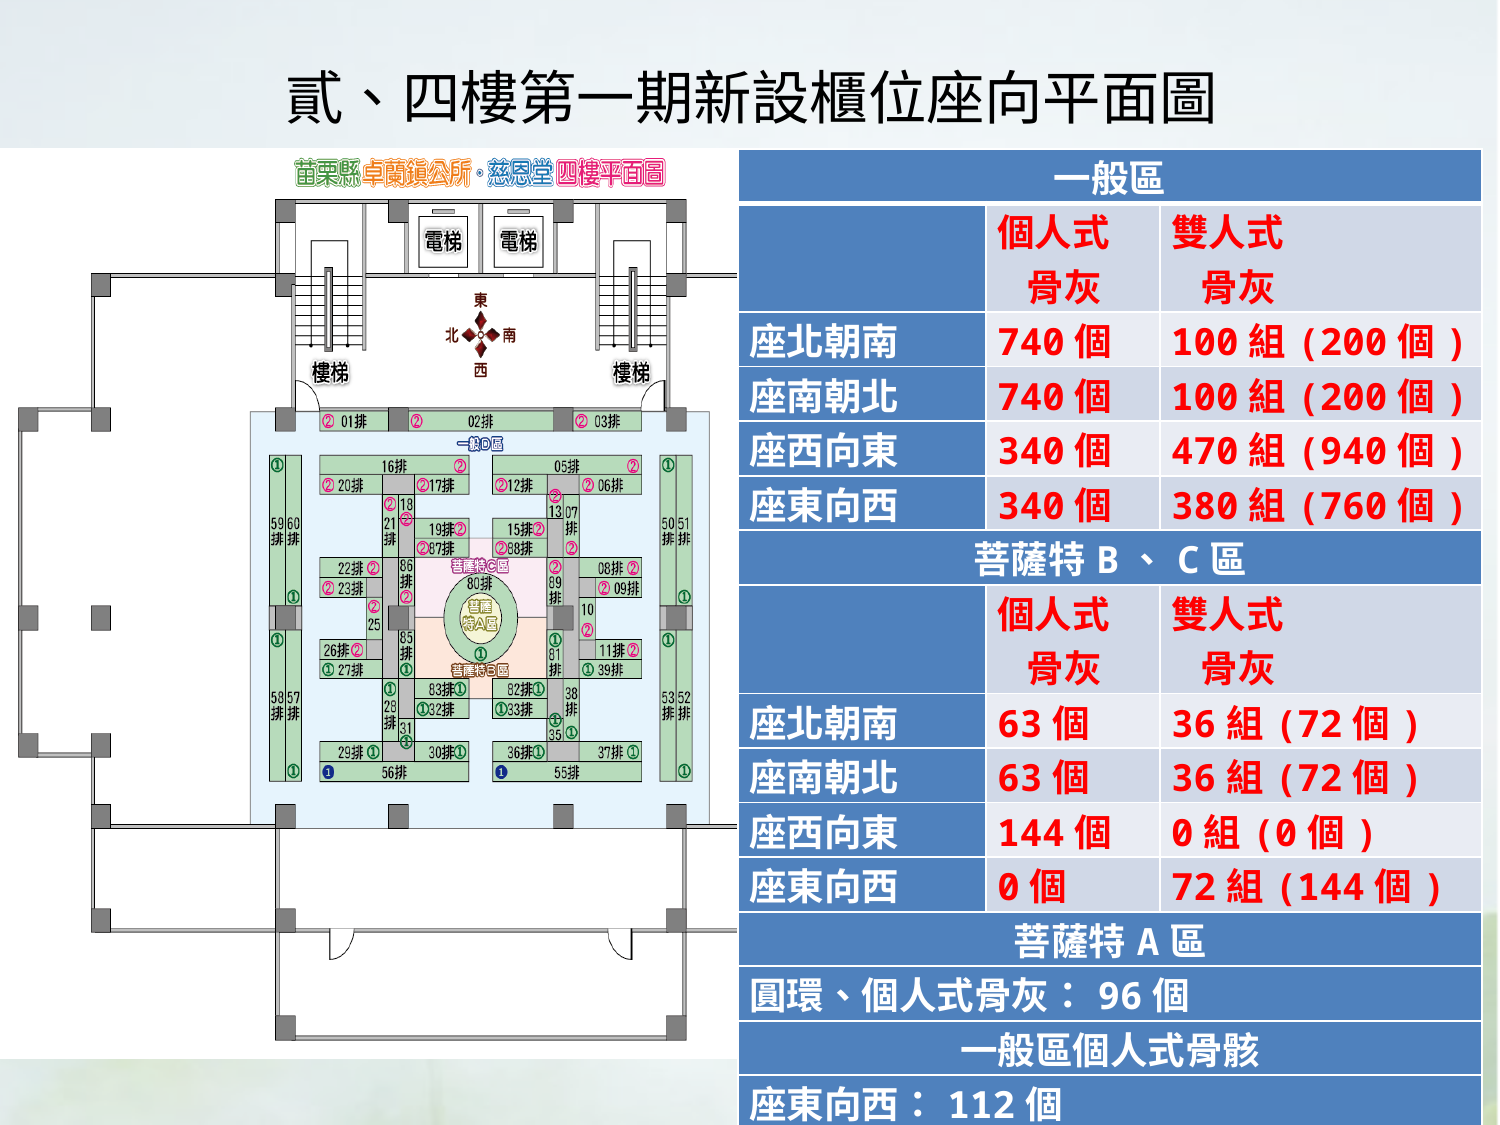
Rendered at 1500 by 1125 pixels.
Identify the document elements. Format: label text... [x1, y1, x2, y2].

picture [0, 148, 737, 1059]
table_cell 144個 [987, 803, 1159, 856]
table_cell [739, 586, 985, 693]
table_cell 72組(144個) [1161, 858, 1481, 911]
table_cell 36組(72個) [1161, 749, 1481, 802]
table_cell 個人式 骨灰 [987, 206, 1159, 311]
table_cell 座北朝南 [739, 694, 985, 747]
table_cell 座南朝北 [739, 749, 985, 802]
table_cell 個人式 骨灰 [987, 586, 1159, 693]
table_cell 座東向西 [739, 477, 985, 529]
table_cell 菩薩特B、C區 [739, 531, 1481, 584]
table_cell 0組(0個) [1161, 803, 1481, 856]
table_cell 座南朝北 [739, 367, 985, 420]
table_cell 63個 [987, 749, 1159, 802]
table_cell 740個 [987, 313, 1159, 366]
table_cell 36組(72個) [1161, 694, 1481, 747]
table_cell [739, 206, 985, 311]
table_cell 340個 [987, 477, 1159, 529]
table_cell 座西向東 [739, 422, 985, 475]
table_cell 0個 [987, 858, 1159, 911]
table_cell 100組(200個) [1161, 313, 1481, 366]
table_cell 座西向東 [739, 803, 985, 856]
table_cell 雙人式 骨灰 [1161, 206, 1481, 311]
table_cell 一般區個人式骨骸 [739, 1022, 1481, 1074]
table_header 一般區 [739, 150, 1481, 201]
table_cell 380組(760個) [1161, 477, 1481, 529]
table_cell 雙人式 骨灰 [1161, 586, 1481, 693]
table_cell 740個 [987, 367, 1159, 420]
table_cell 座北朝南 [739, 313, 985, 366]
table_cell 菩薩特A區 [739, 913, 1481, 965]
table_cell 100組(200個) [1161, 367, 1481, 420]
title 貳、四樓第一期新設櫃位座向平面圖 [76, 30, 1427, 148]
table_cell 63個 [987, 694, 1159, 747]
table_cell 座東向西：112個 [739, 1076, 1481, 1125]
table_cell 470組(940個) [1161, 422, 1481, 475]
table_cell 圓環、個人式骨灰：96個 [739, 967, 1481, 1020]
table_cell 座東向西 [739, 858, 985, 911]
table_cell 340個 [987, 422, 1159, 475]
